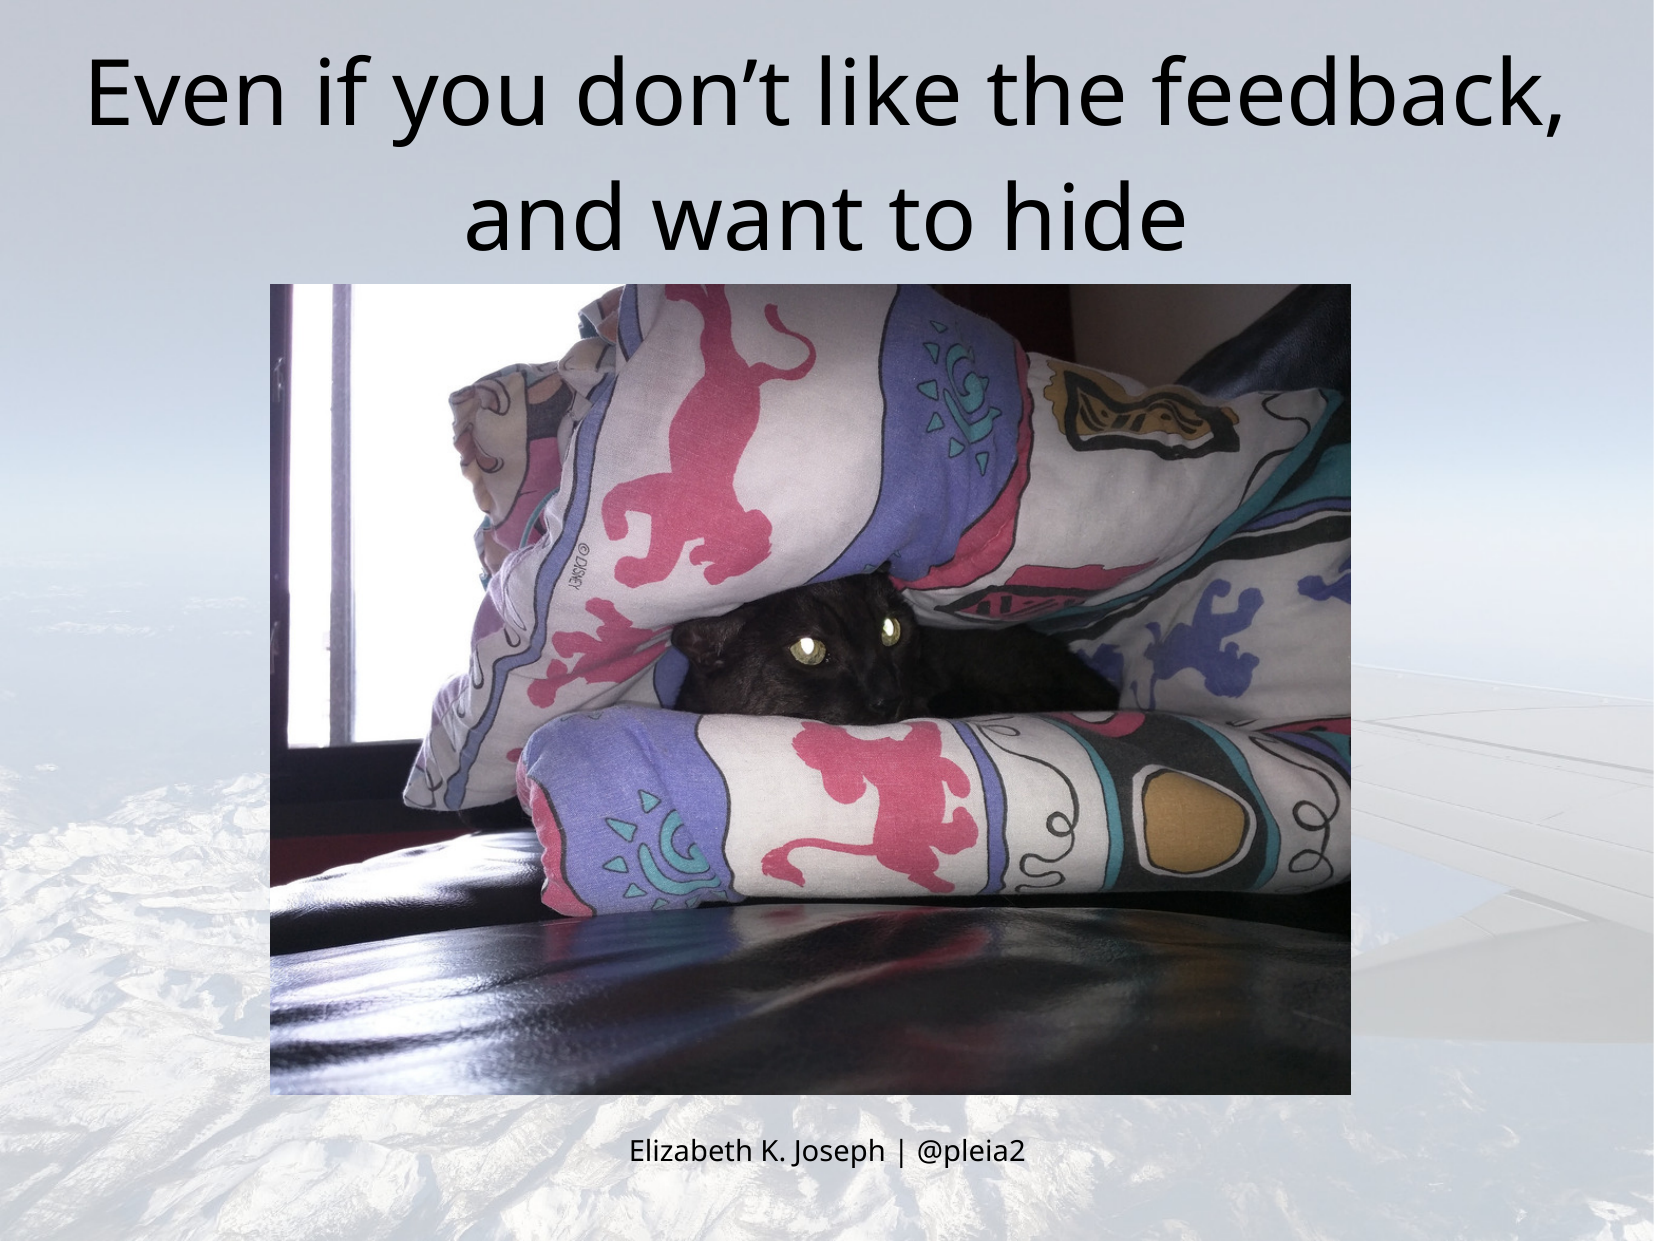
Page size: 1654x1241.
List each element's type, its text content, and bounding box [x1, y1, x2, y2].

picture [0, 0, 1654, 1241]
title Even if you don’t like the feedback, and want to hide [82, 49, 1571, 257]
